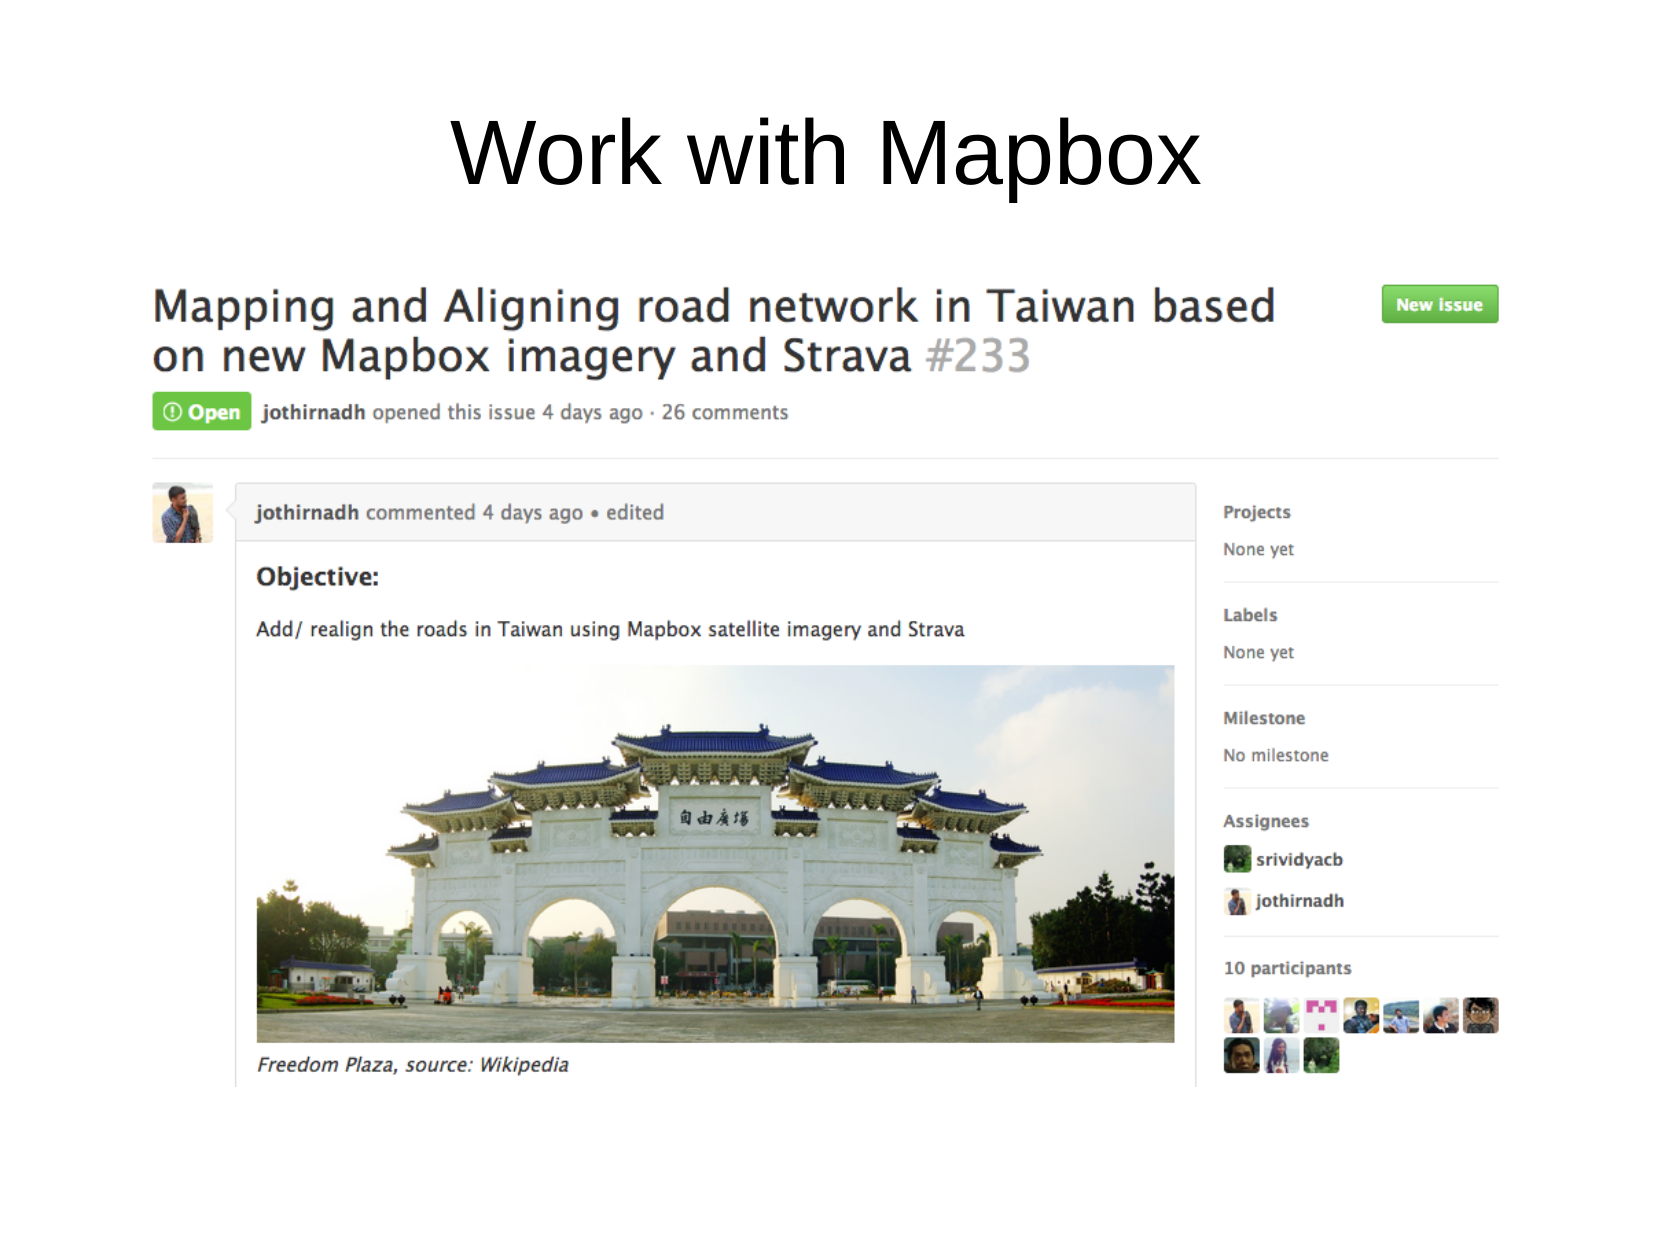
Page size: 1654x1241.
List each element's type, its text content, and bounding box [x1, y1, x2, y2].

title Work with Mapbox [82, 49, 1571, 257]
picture [117, 278, 1536, 1087]
